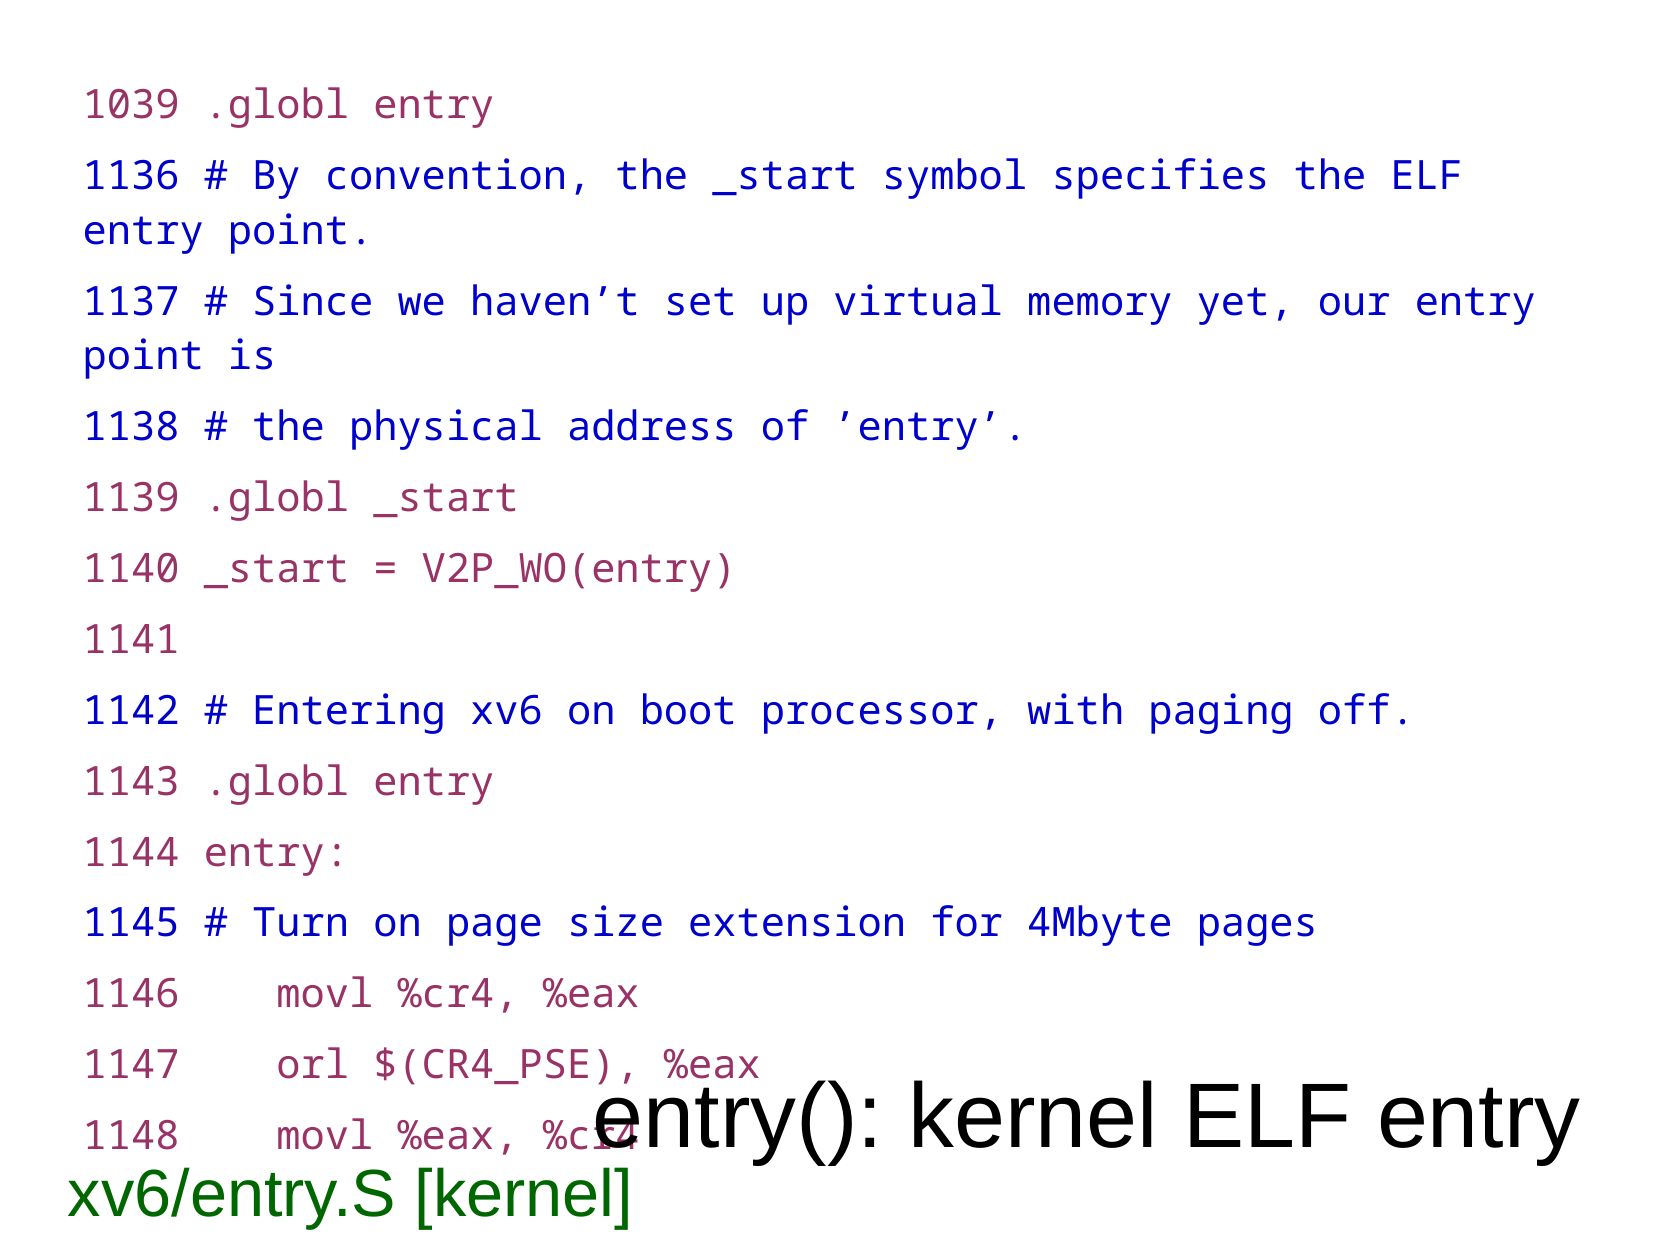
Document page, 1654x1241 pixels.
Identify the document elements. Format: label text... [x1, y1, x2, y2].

title entry(): kernel ELF entry [525, 1012, 1651, 1220]
text_box xv6/entry.S [kernel] [53, 1148, 676, 1238]
list 1039 .globl entry 1136 # By convention, the _start symbol specifies the ELF entry point. 1137 # Since we haven’t set up virtual memory yet, our entry point is 1138 # the physical address of ’entry’. 1139 .globl _start 1140 _start = V2P_WO(entry) 1141 1142 # Entering xv6 on boot processor, with paging off. 1143 .globl entry 1144 entry: 1145 # Turn on page size extension for 4Mbyte pages 1146 movl %cr4, %eax 1147 orl $(CR4_PSE), %eax 1148 movl %eax, %cr4 [82, 75, 1571, 1148]
